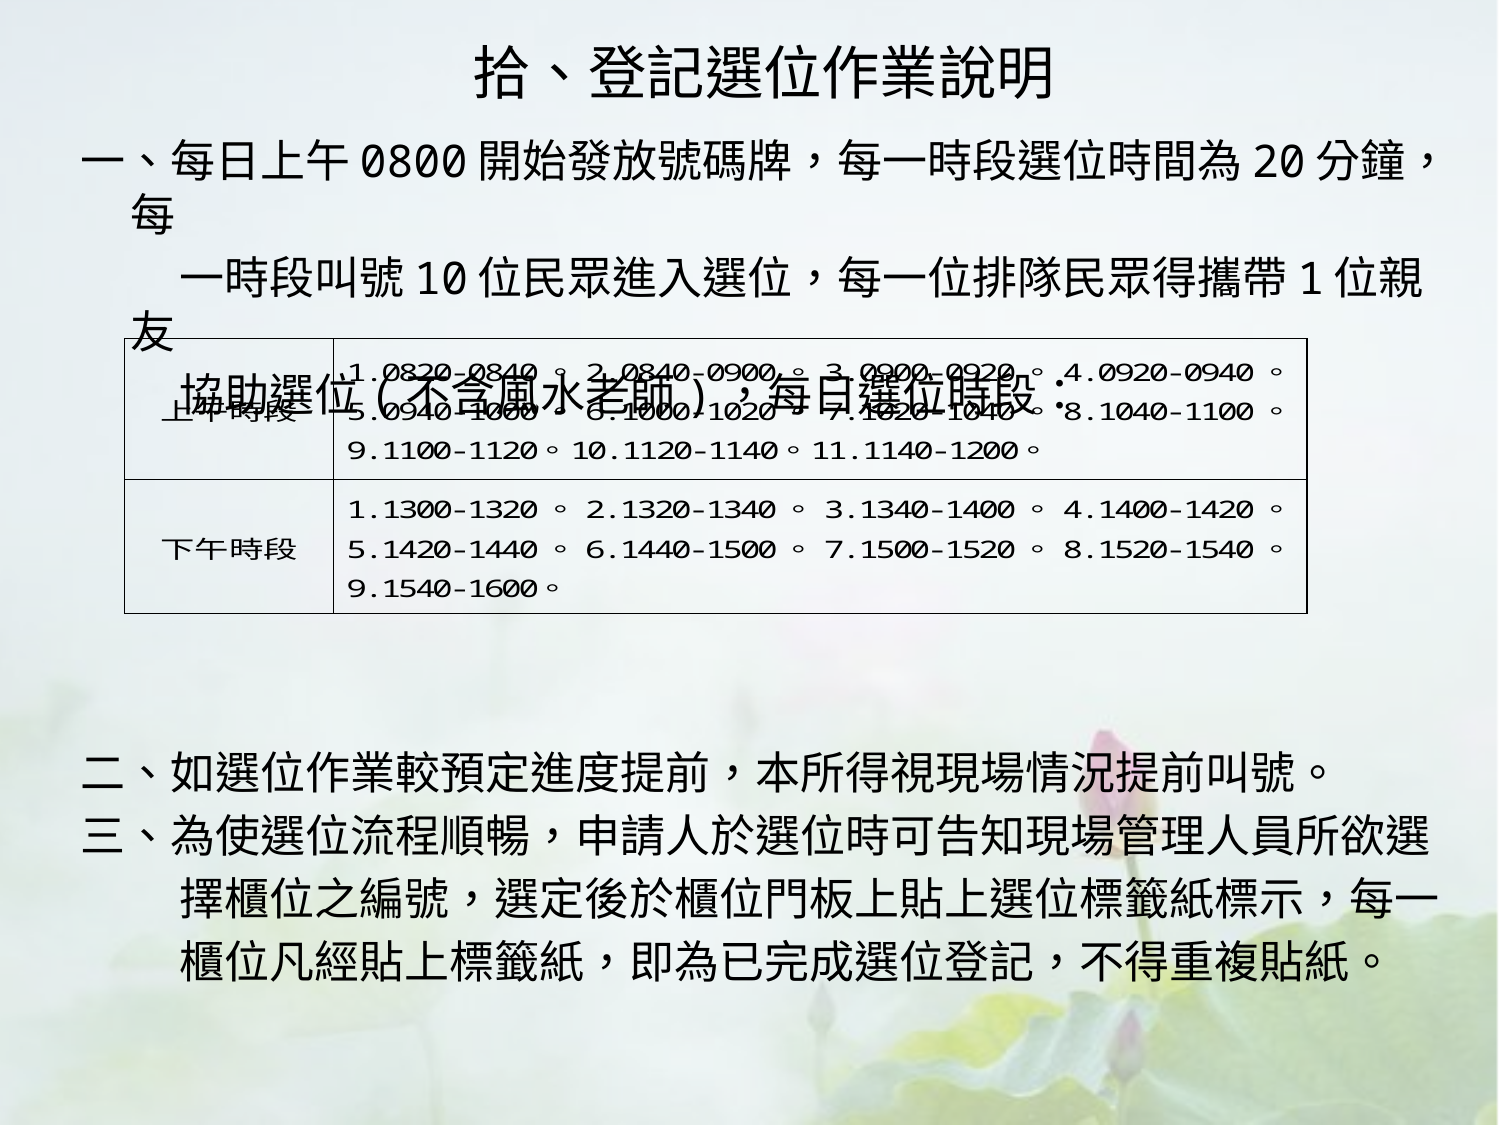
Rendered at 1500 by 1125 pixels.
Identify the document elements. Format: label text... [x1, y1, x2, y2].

picture [41, 338, 1353, 646]
list 一、每日上午0800開始發放號碼牌，每一時段選位時間為20分鐘，每 一時段叫號10位民眾進入選位，每一位排隊民眾得攜帶1位親友 協助選位(不含風水老師)，每日選位時段： 二、如選位作業較預定進度提前，本所得視現場情況提前叫號。 三、為使選位流程順暢，申請人於選位時可告知現場管理人員所欲選 擇櫃位之編號，選定後於櫃位門板上貼上選位標籤紙標示，每一 櫃位凡經貼上標籤紙，即為已完成選位登記，不得重複貼紙。 [64, 125, 1471, 1059]
title 拾、登記選位作業說明 [88, 19, 1439, 124]
